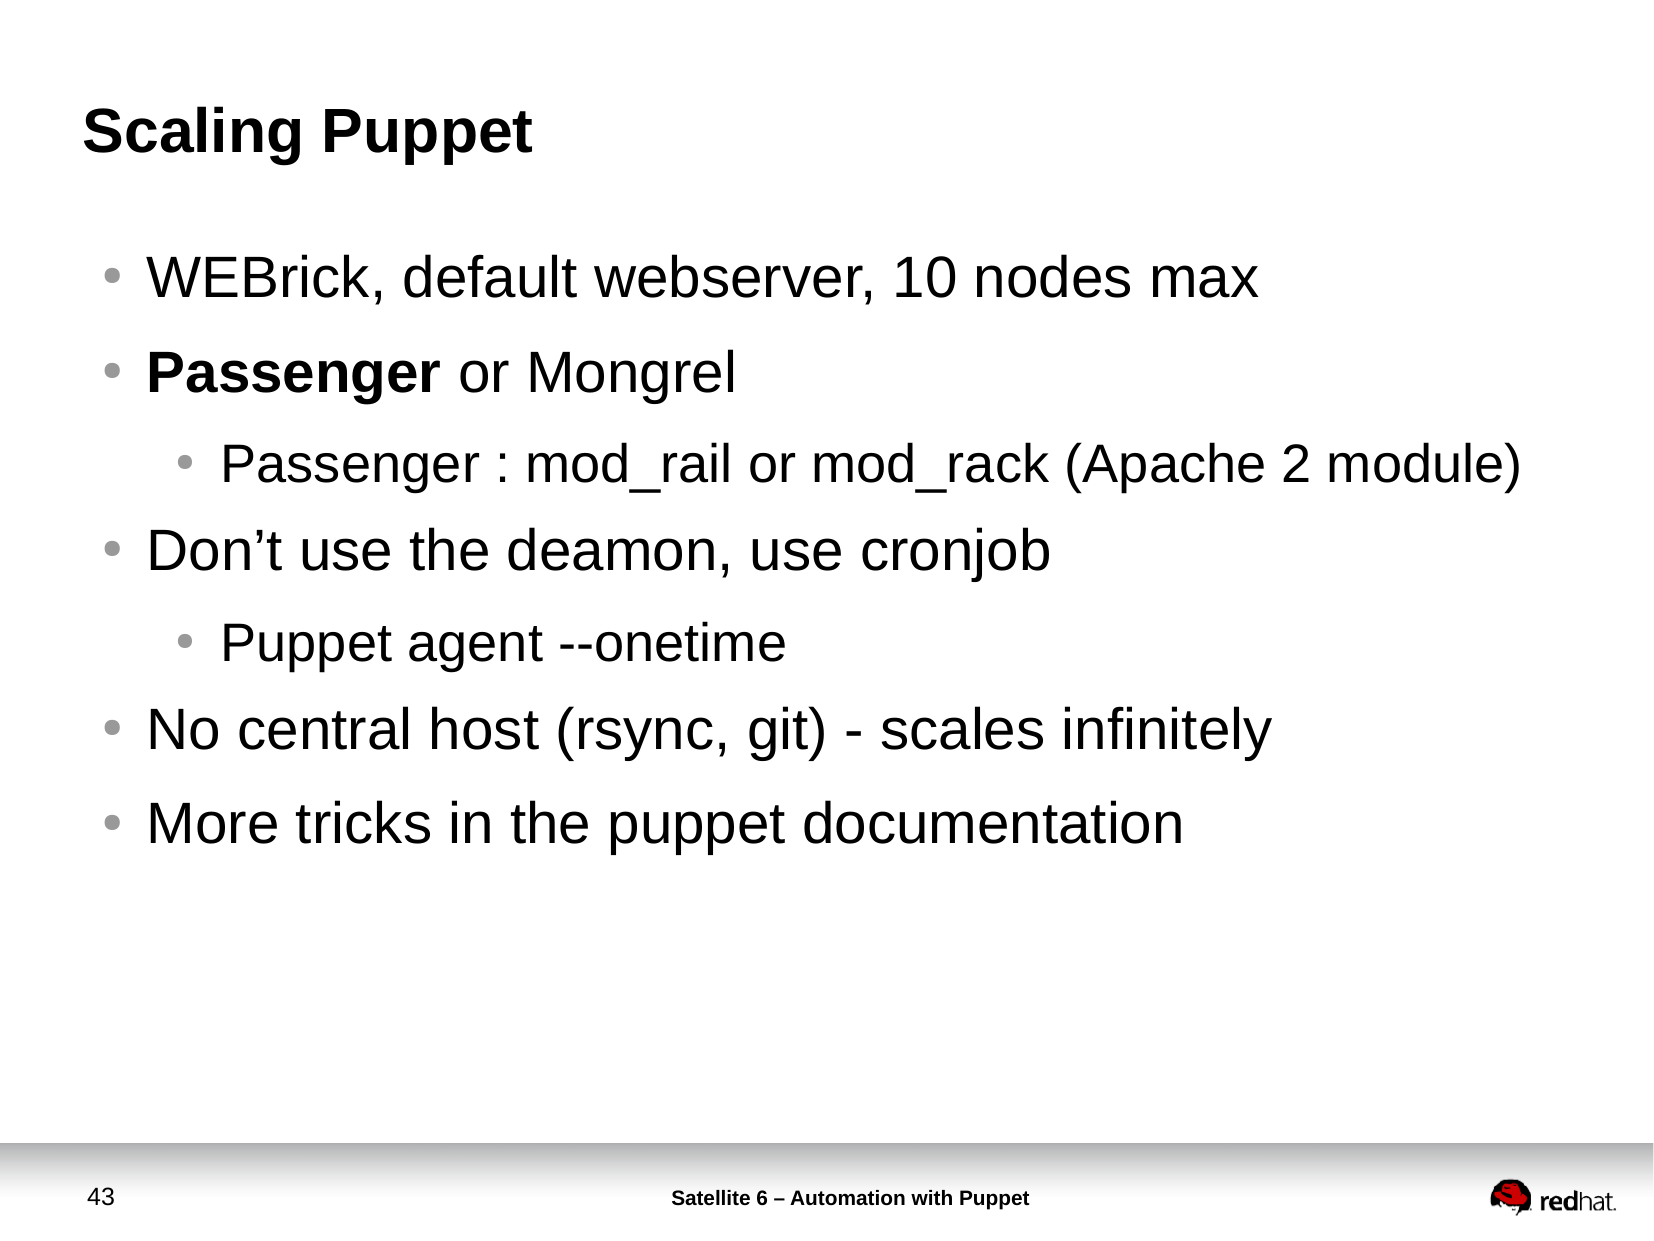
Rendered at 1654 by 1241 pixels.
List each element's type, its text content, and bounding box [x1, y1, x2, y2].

picture [0, 1143, 1654, 1241]
list WEBrick, default webserver, 10 nodes max Passenger or Mongrel Passenger : mod_rail or mod_rack (Apache 2 module) Don’t use the deamon, use cronjob Puppet agent --onetime No central host (rsync, git) - scales infinitely More tricks in the puppet documentation [86, 244, 1576, 1039]
title Scaling Puppet [82, 37, 1571, 226]
